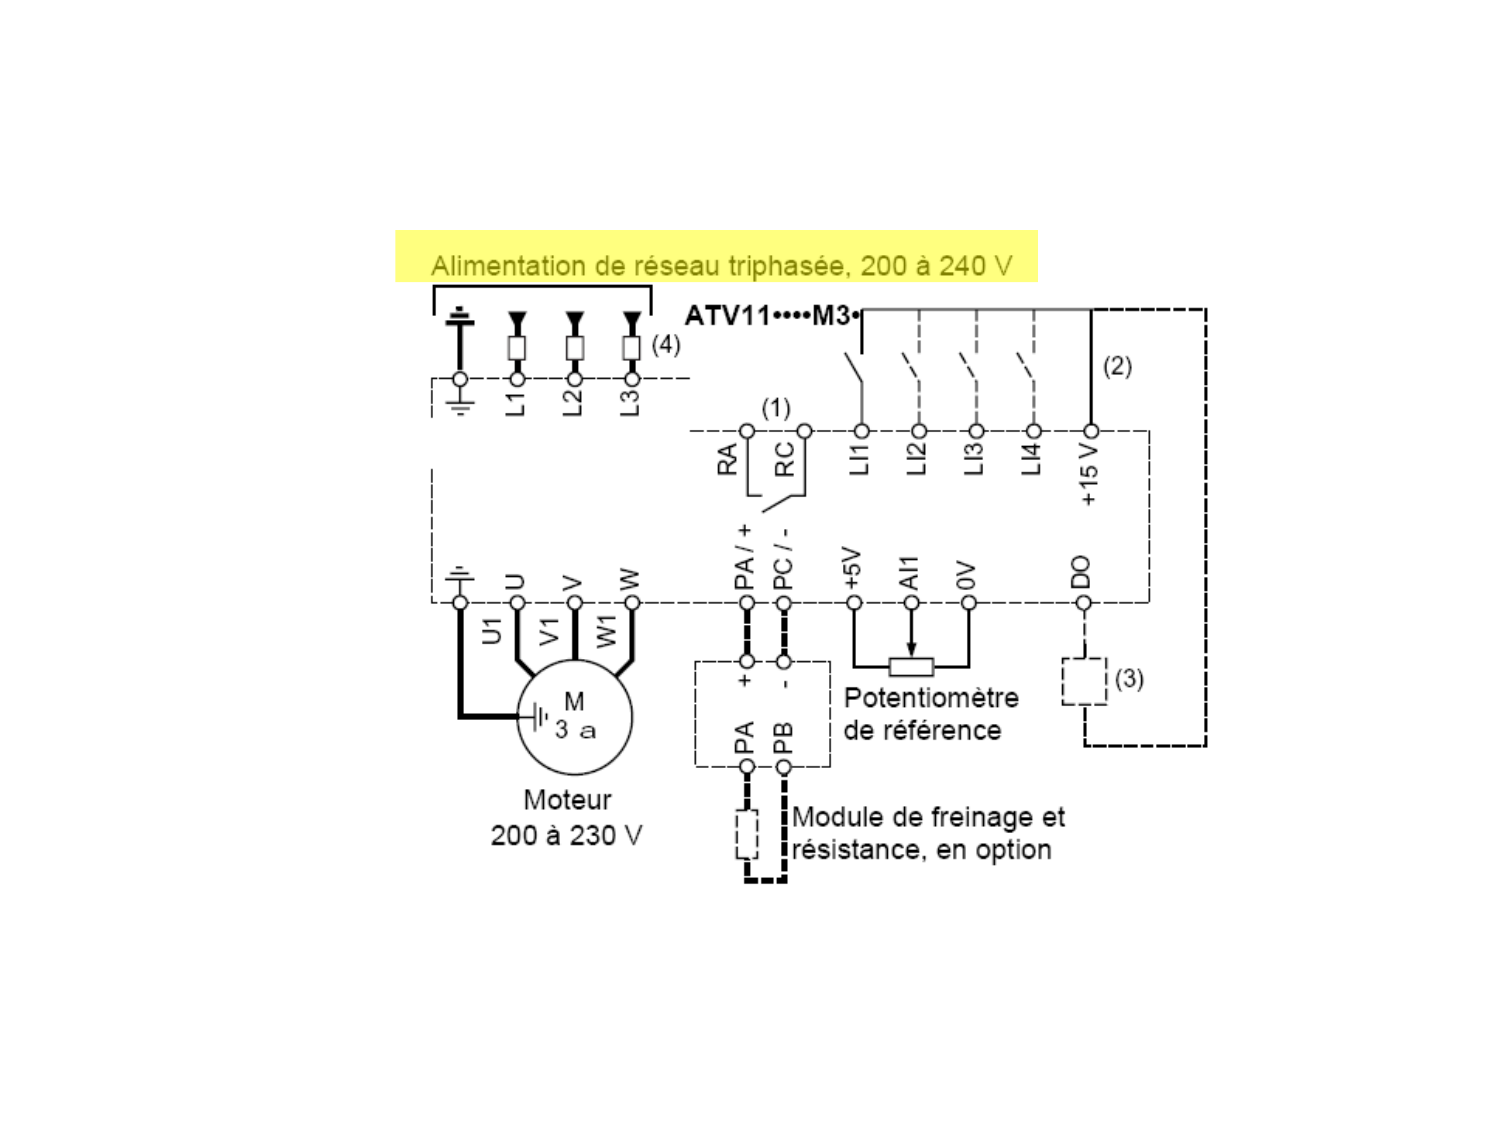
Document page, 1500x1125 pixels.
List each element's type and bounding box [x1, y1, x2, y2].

picture [388, 237, 1216, 897]
text_box [395, 230, 1038, 283]
